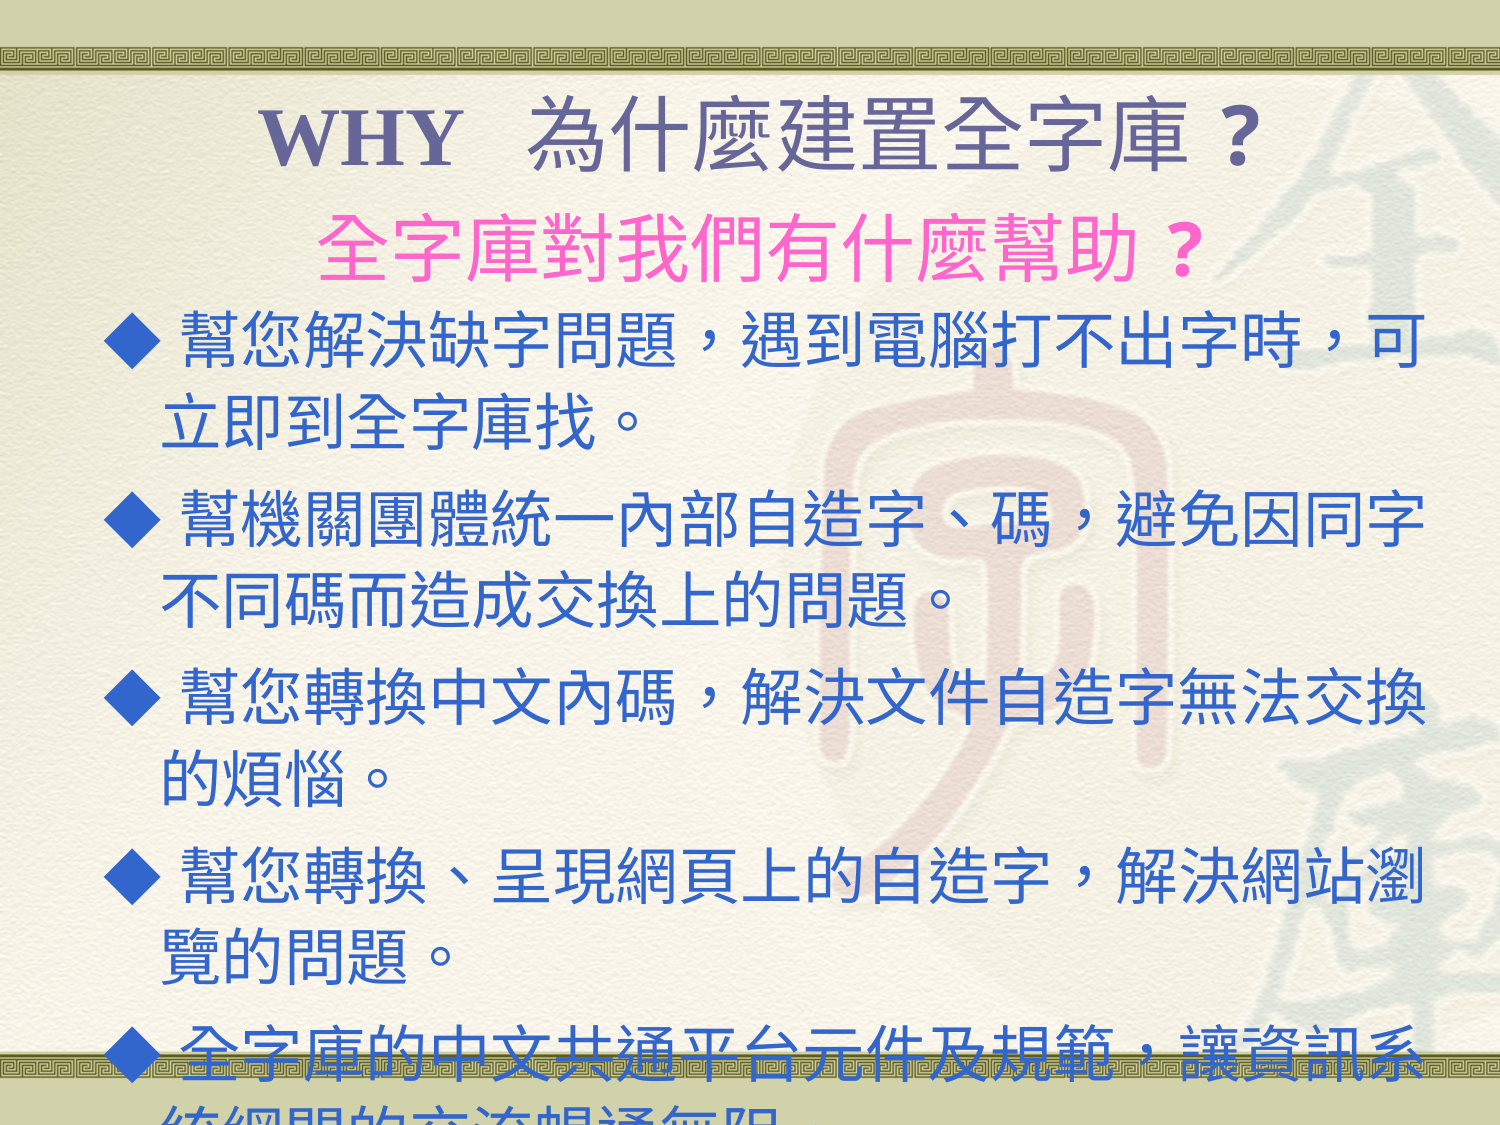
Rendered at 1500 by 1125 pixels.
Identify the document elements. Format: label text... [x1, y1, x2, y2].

picture [381, 1120, 399, 1125]
picture [568, 1111, 585, 1116]
picture [322, 1112, 336, 1117]
picture [731, 1112, 740, 1125]
picture [294, 1121, 308, 1125]
picture [568, 1119, 585, 1125]
picture [0, 0, 1500, 1125]
picture [252, 1113, 275, 1125]
picture [322, 1121, 336, 1125]
title WHY 為什麼建置全字庫? 全字庫對我們有什麼幫助? [123, 81, 1399, 287]
picture [294, 1112, 308, 1117]
picture [754, 1113, 771, 1124]
list ◆幫您解決缺字問題，遇到電腦打不出字時，可立即到全字庫找。 ◆幫機關團體統一內部自造字、碼，避免因同字不同碼而造成交換上的問題。 ◆幫您轉換中文內碼，解決文件自造字無法交換的煩惱。 ◆幫您轉換、呈現網頁上的自造字，解決網站瀏覽的問題。 ◆全字庫的中文共通平台元件及規範，讓資訊系統網間的交流暢通無阻。 [88, 290, 1447, 1071]
picture [356, 1120, 369, 1125]
